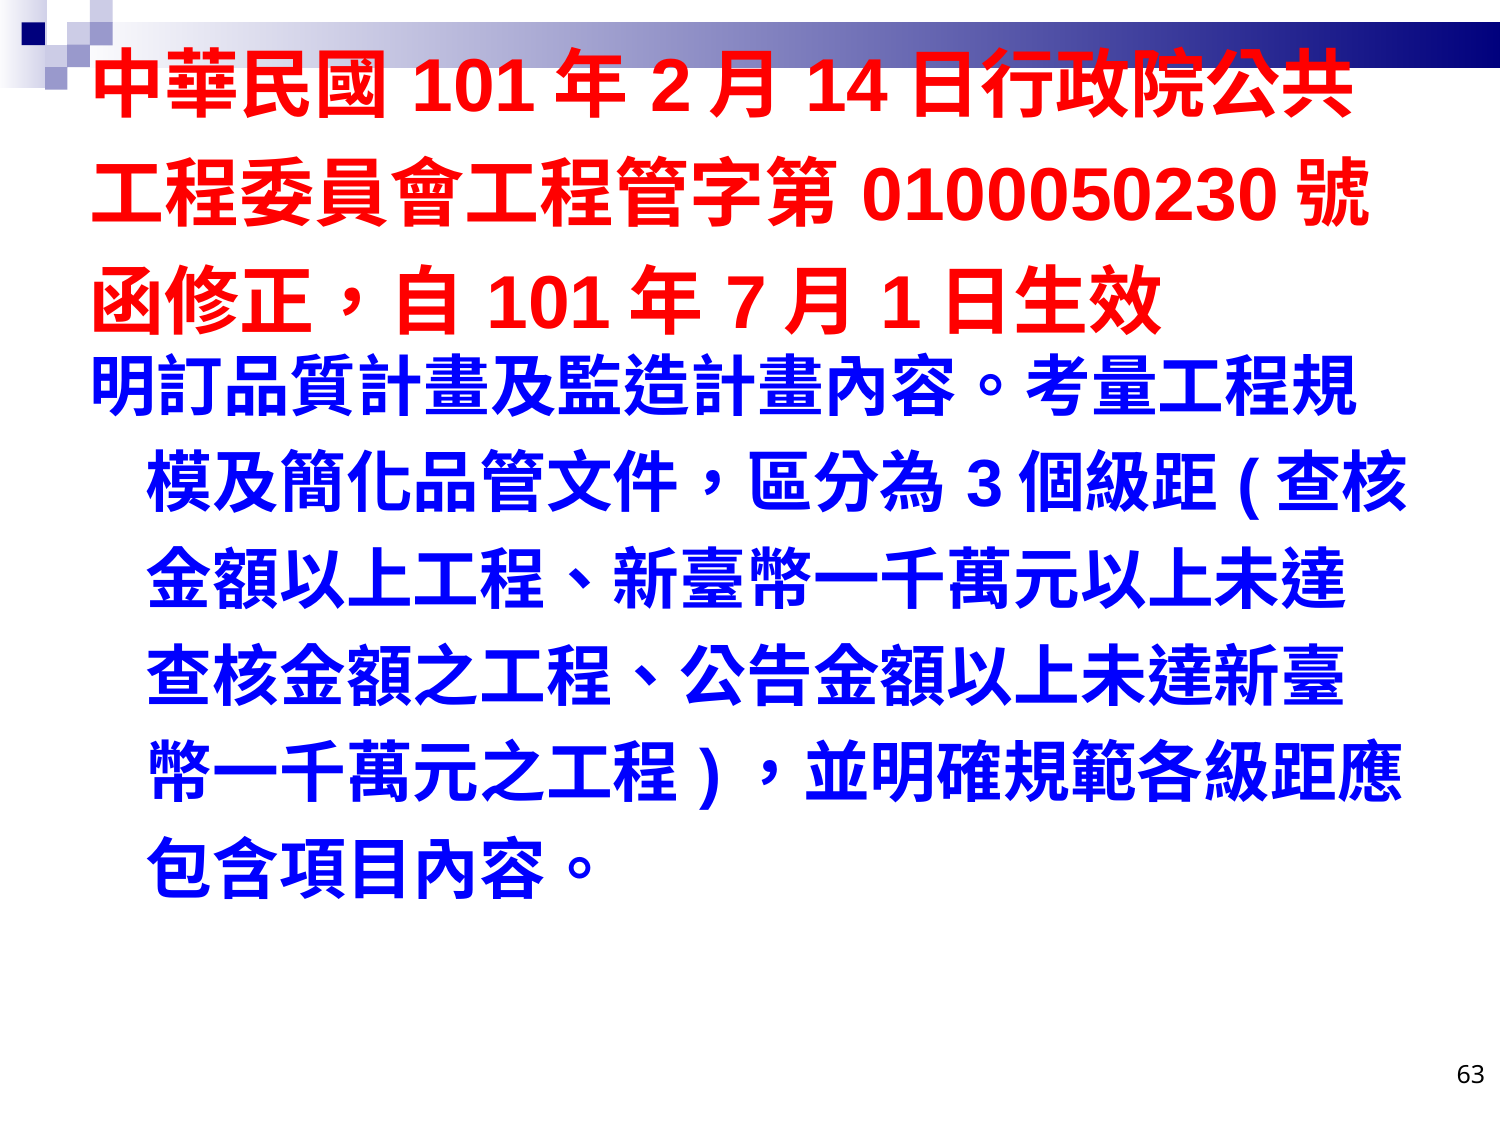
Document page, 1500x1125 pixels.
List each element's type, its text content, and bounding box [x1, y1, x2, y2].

list 明訂品質計畫及監造計畫內容。考量工程規模及簡化品管文件，區分為3個級距(查核金額以上工程、新臺幣一千萬元以上未達查核金額之工程、公告金額以上未達新臺幣一千萬元之工程)，並明確規範各級距應包含項目內容。 [74, 324, 1426, 1110]
text_box <number> [1426, 1025, 1500, 1101]
title 中華民國101年2月14日行政院公共工程委員會工程管字第0100050230號函修正，自101年7月1日生效 [74, 44, 1426, 324]
